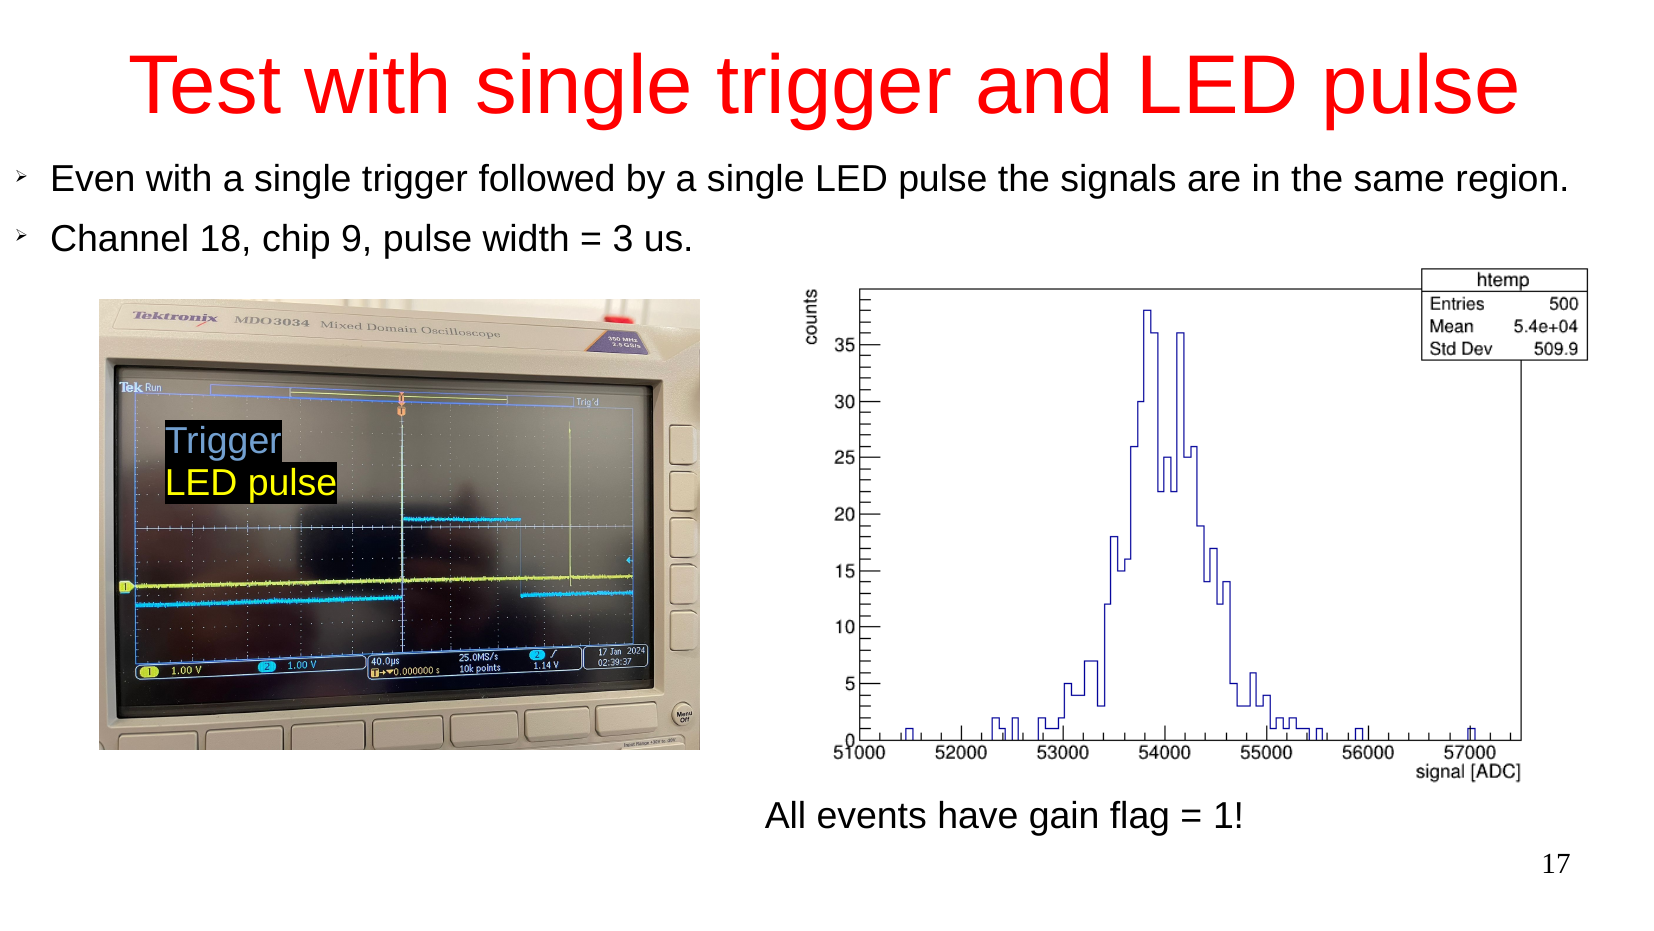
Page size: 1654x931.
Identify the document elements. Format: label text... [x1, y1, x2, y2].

text_box Trigger LED pulse [150, 412, 676, 512]
title Test with single trigger and LED pulse [37, 7, 1613, 150]
text_box Even with a single trigger followed by a single LED pulse the signals are in the same region. Channel 18, chip 9, pulse width = 3 us. [0, 150, 1613, 267]
picture [787, 266, 1594, 792]
picture [99, 299, 700, 751]
text_box All events have gain flag = 1! [750, 787, 1426, 845]
